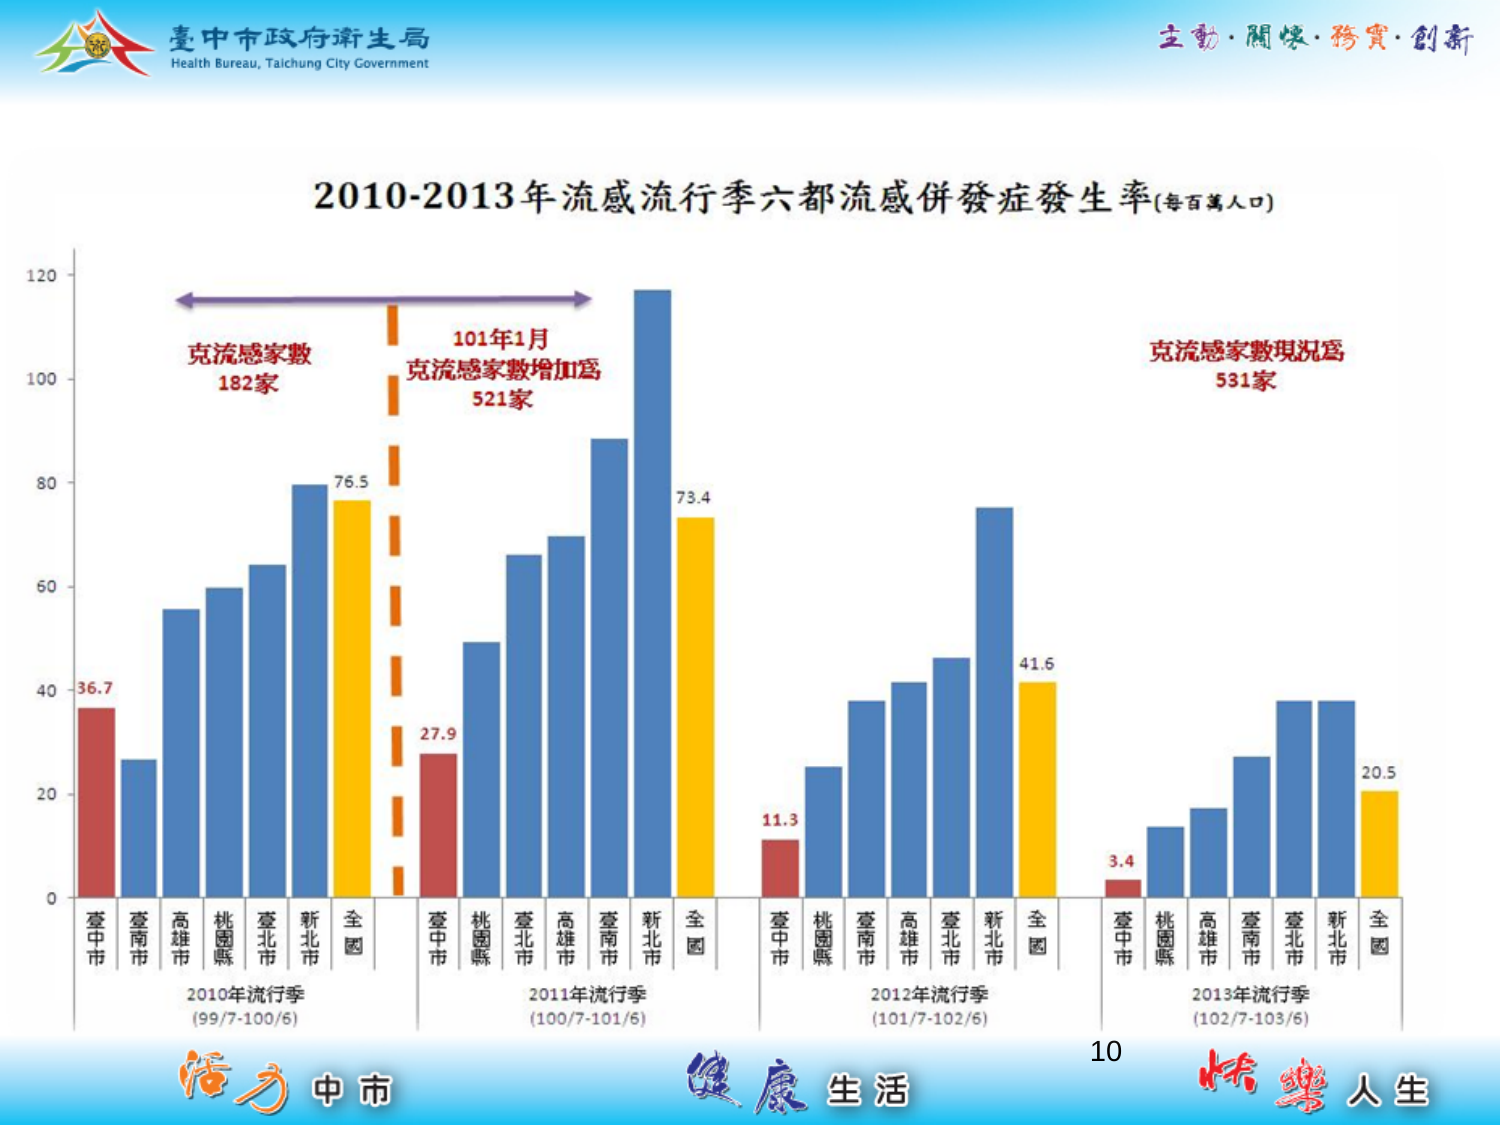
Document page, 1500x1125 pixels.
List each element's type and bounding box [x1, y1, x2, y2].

picture [0, 140, 1454, 1055]
text_box [1074, 1055, 1426, 1103]
